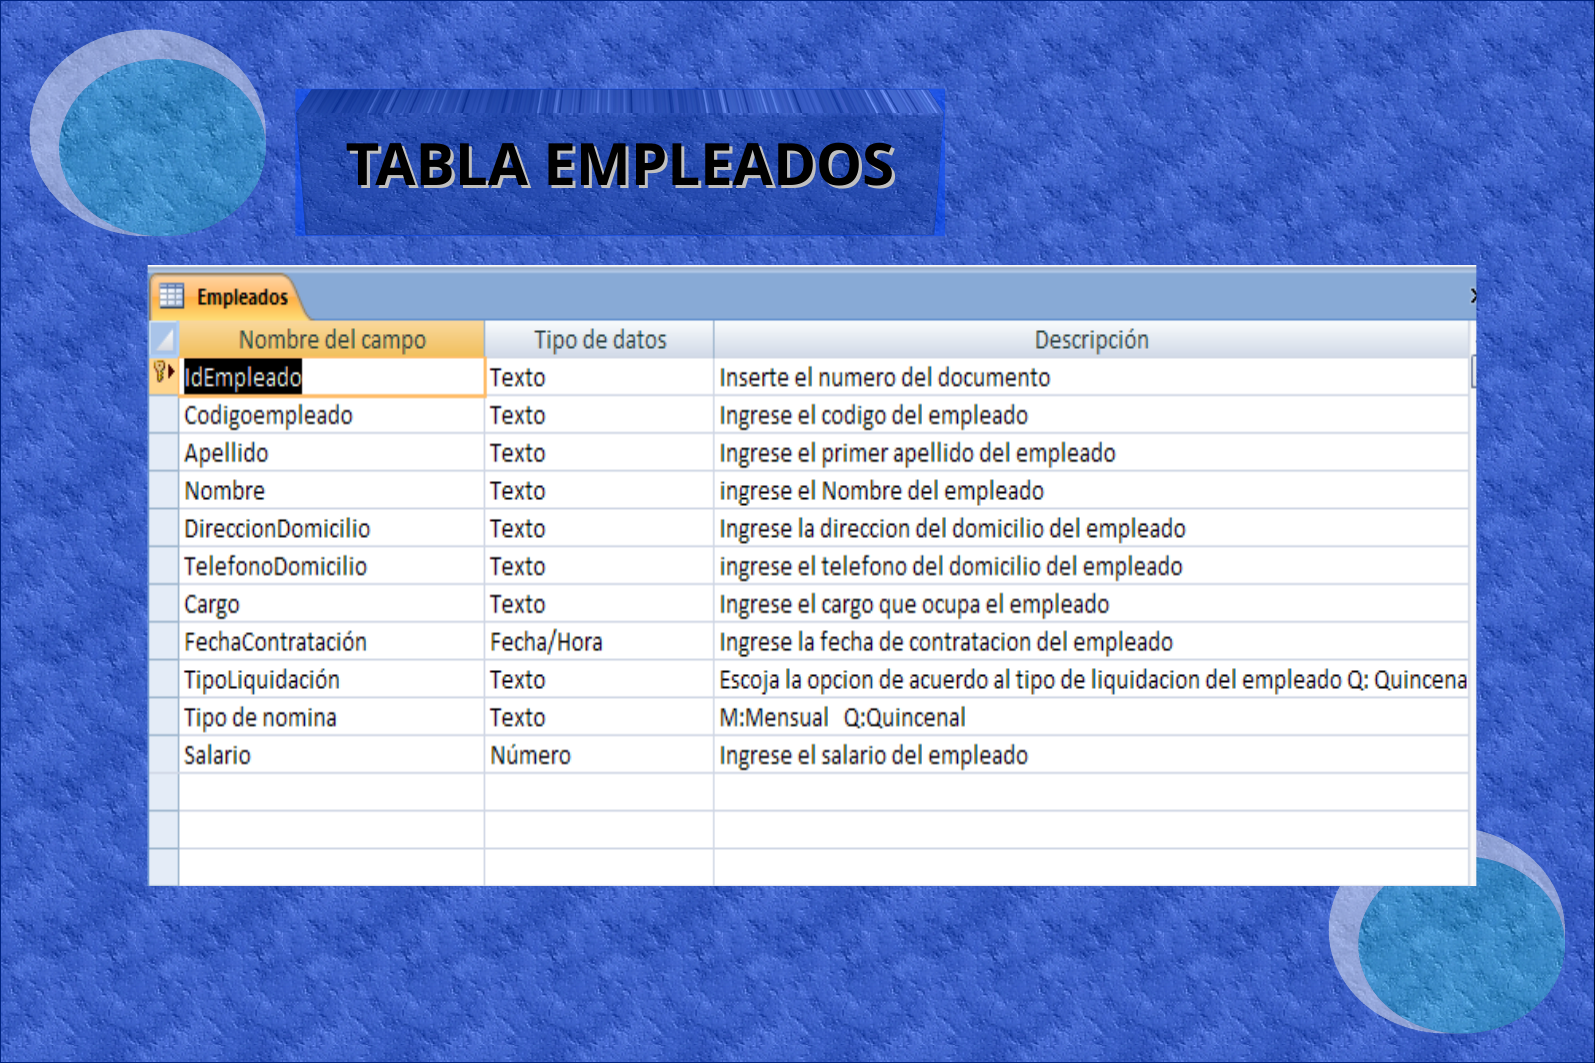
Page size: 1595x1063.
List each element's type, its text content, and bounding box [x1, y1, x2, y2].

picture [147, 265, 1565, 1034]
text_box TABLA EMPLEADOS [295, 88, 945, 237]
picture [59, 59, 266, 237]
